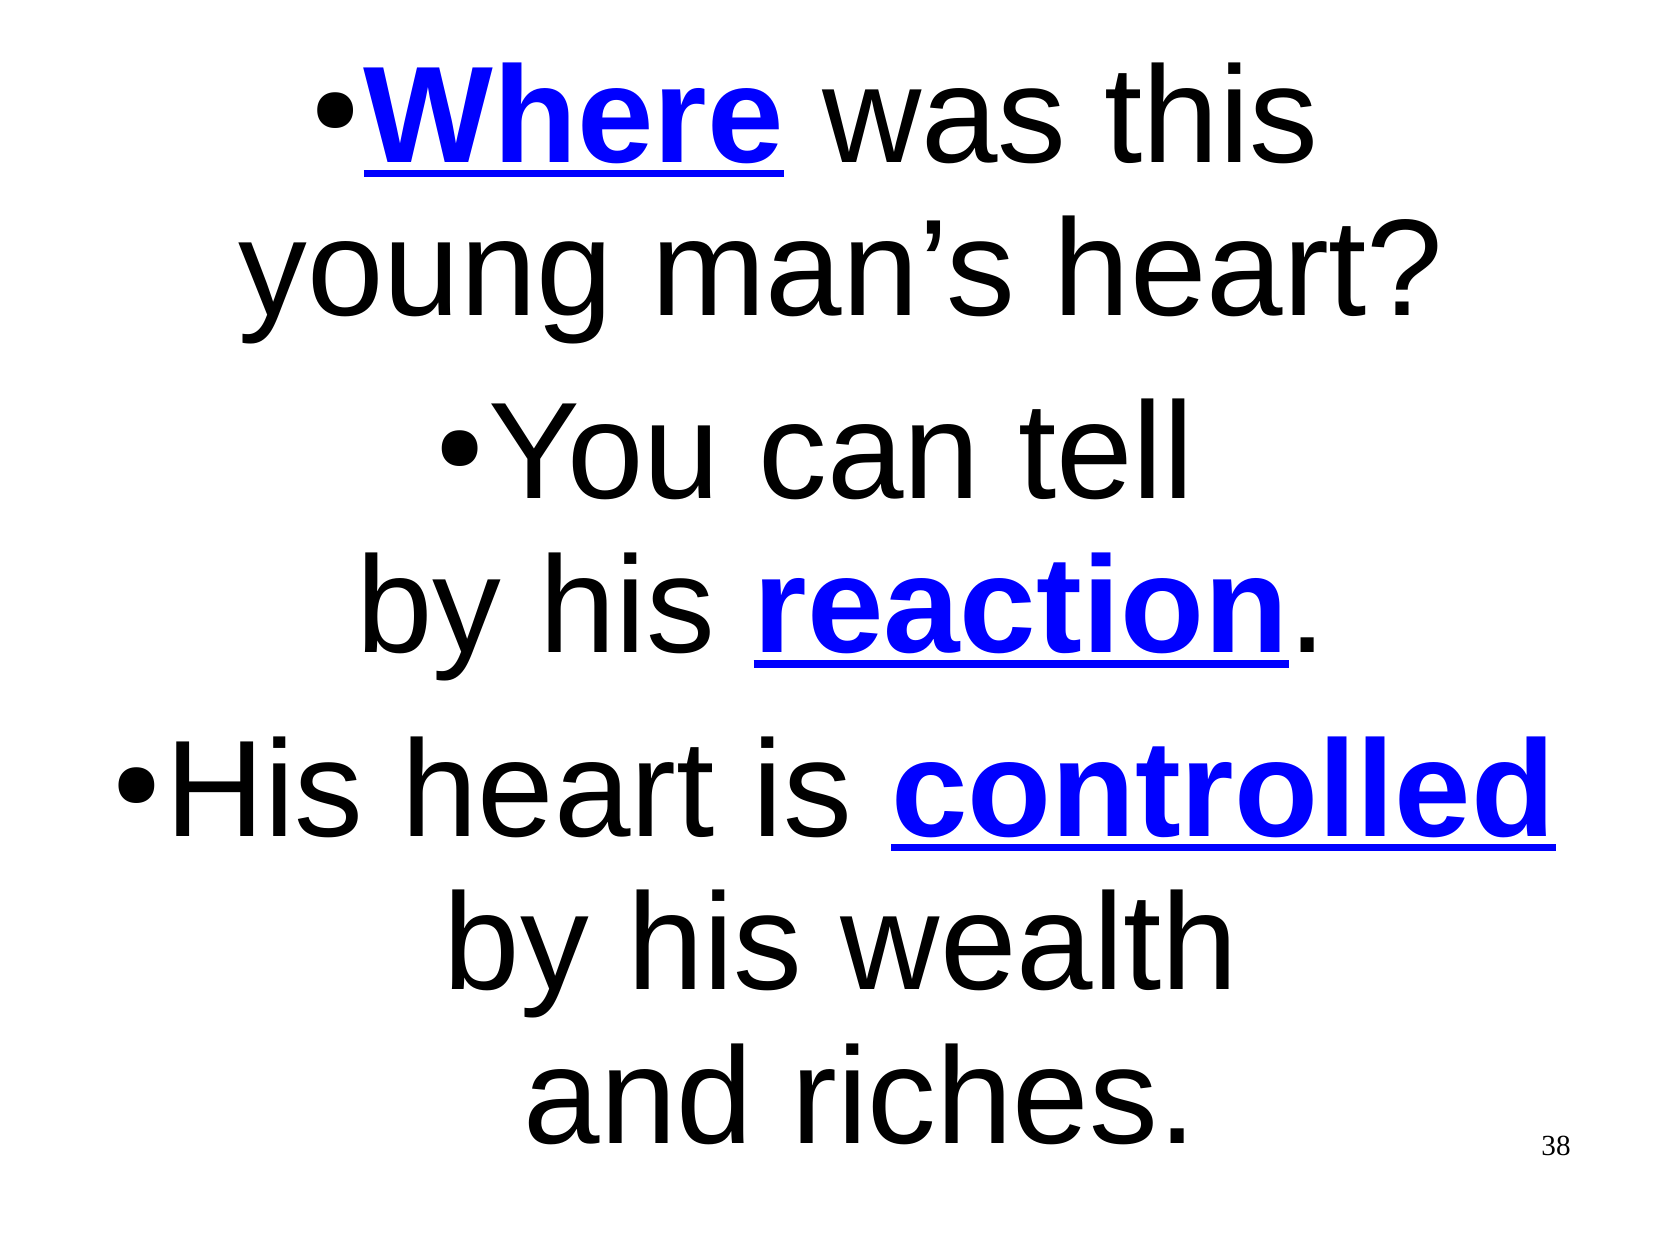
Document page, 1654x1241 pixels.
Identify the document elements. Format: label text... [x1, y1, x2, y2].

list Where was this young man’s heart? You can tell by his reaction. His heart is controlled by his wealth and riches. [37, 37, 1613, 1238]
